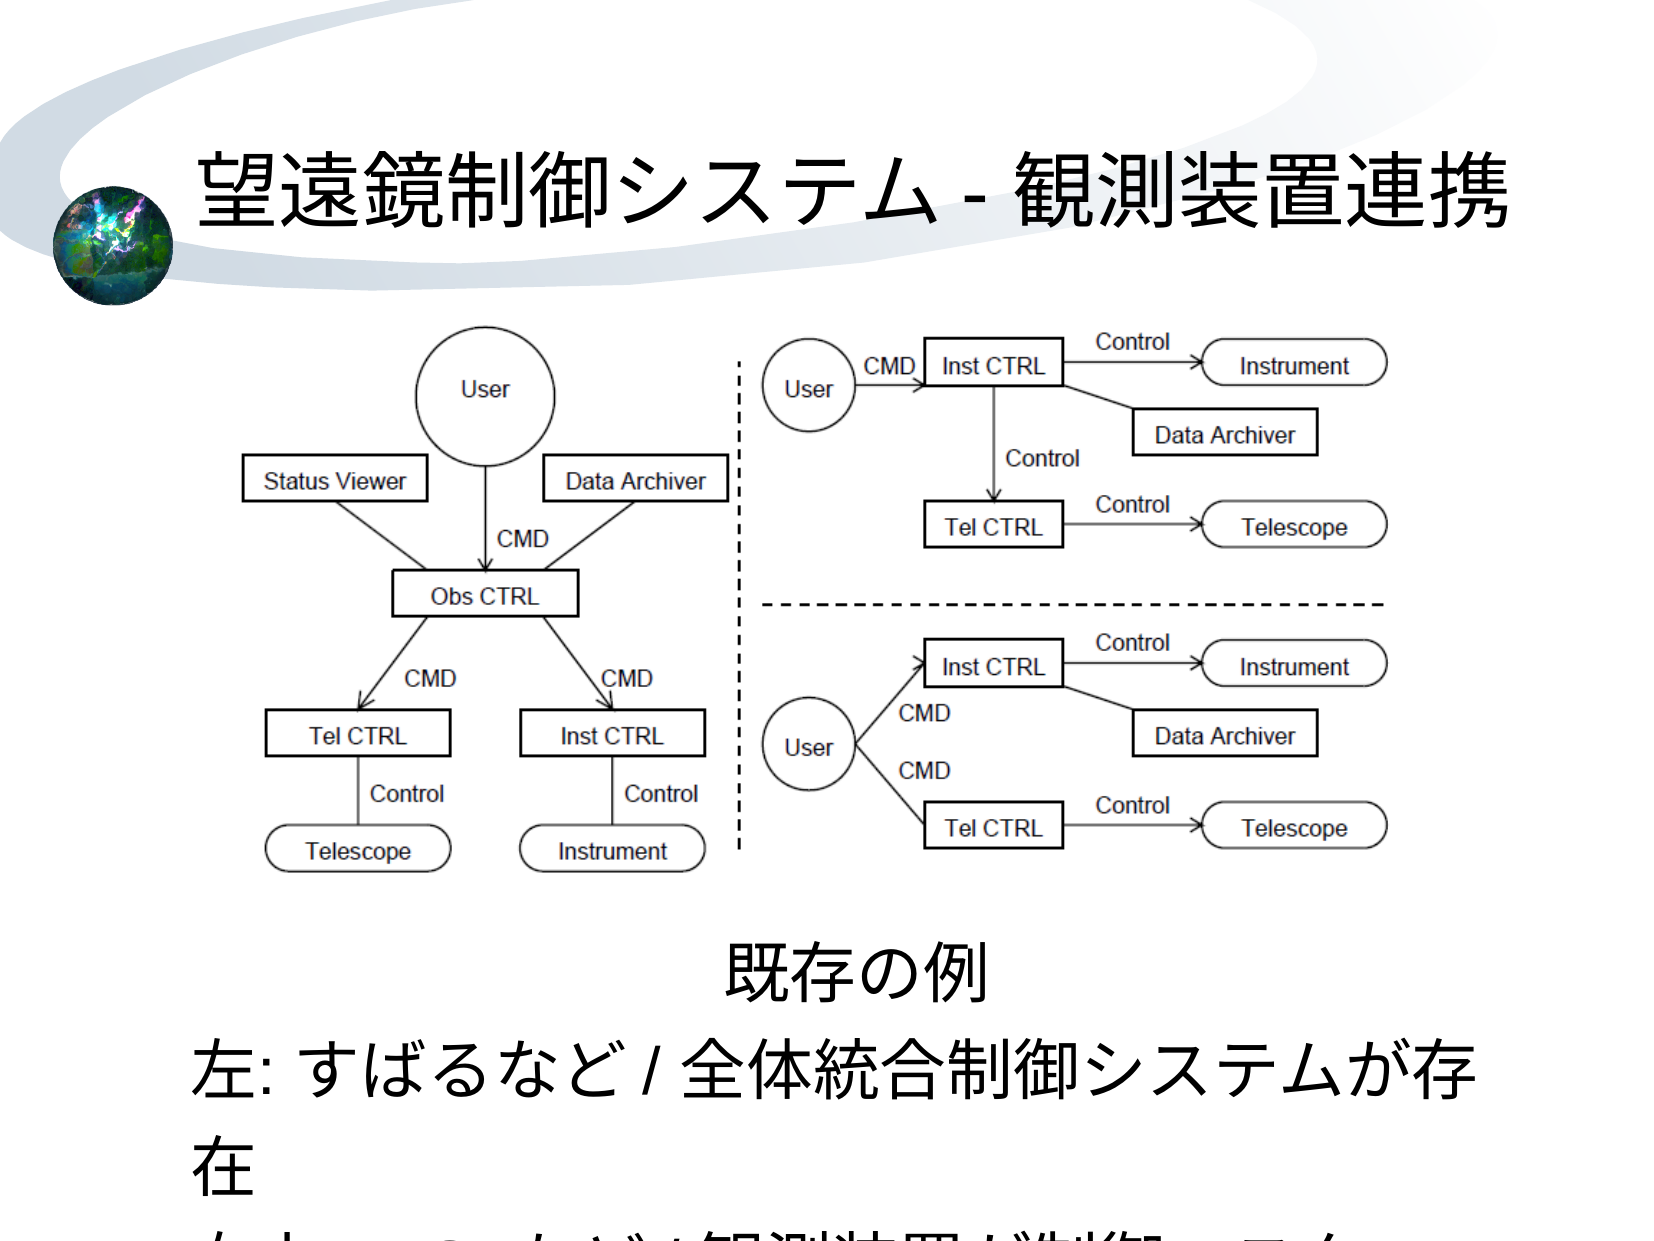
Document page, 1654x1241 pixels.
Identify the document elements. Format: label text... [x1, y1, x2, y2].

picture [229, 291, 1411, 890]
text_box 望遠鏡制御システム - 観測装置連携 [180, 117, 1527, 226]
picture [43, 175, 182, 314]
text_box 既存の例 左: すばるなど / 全体統合制御システムが存在 右上: IRSFなど / 観測装置が制御マスター 右下: UH88など / すべてが独立 [175, 912, 1538, 1219]
